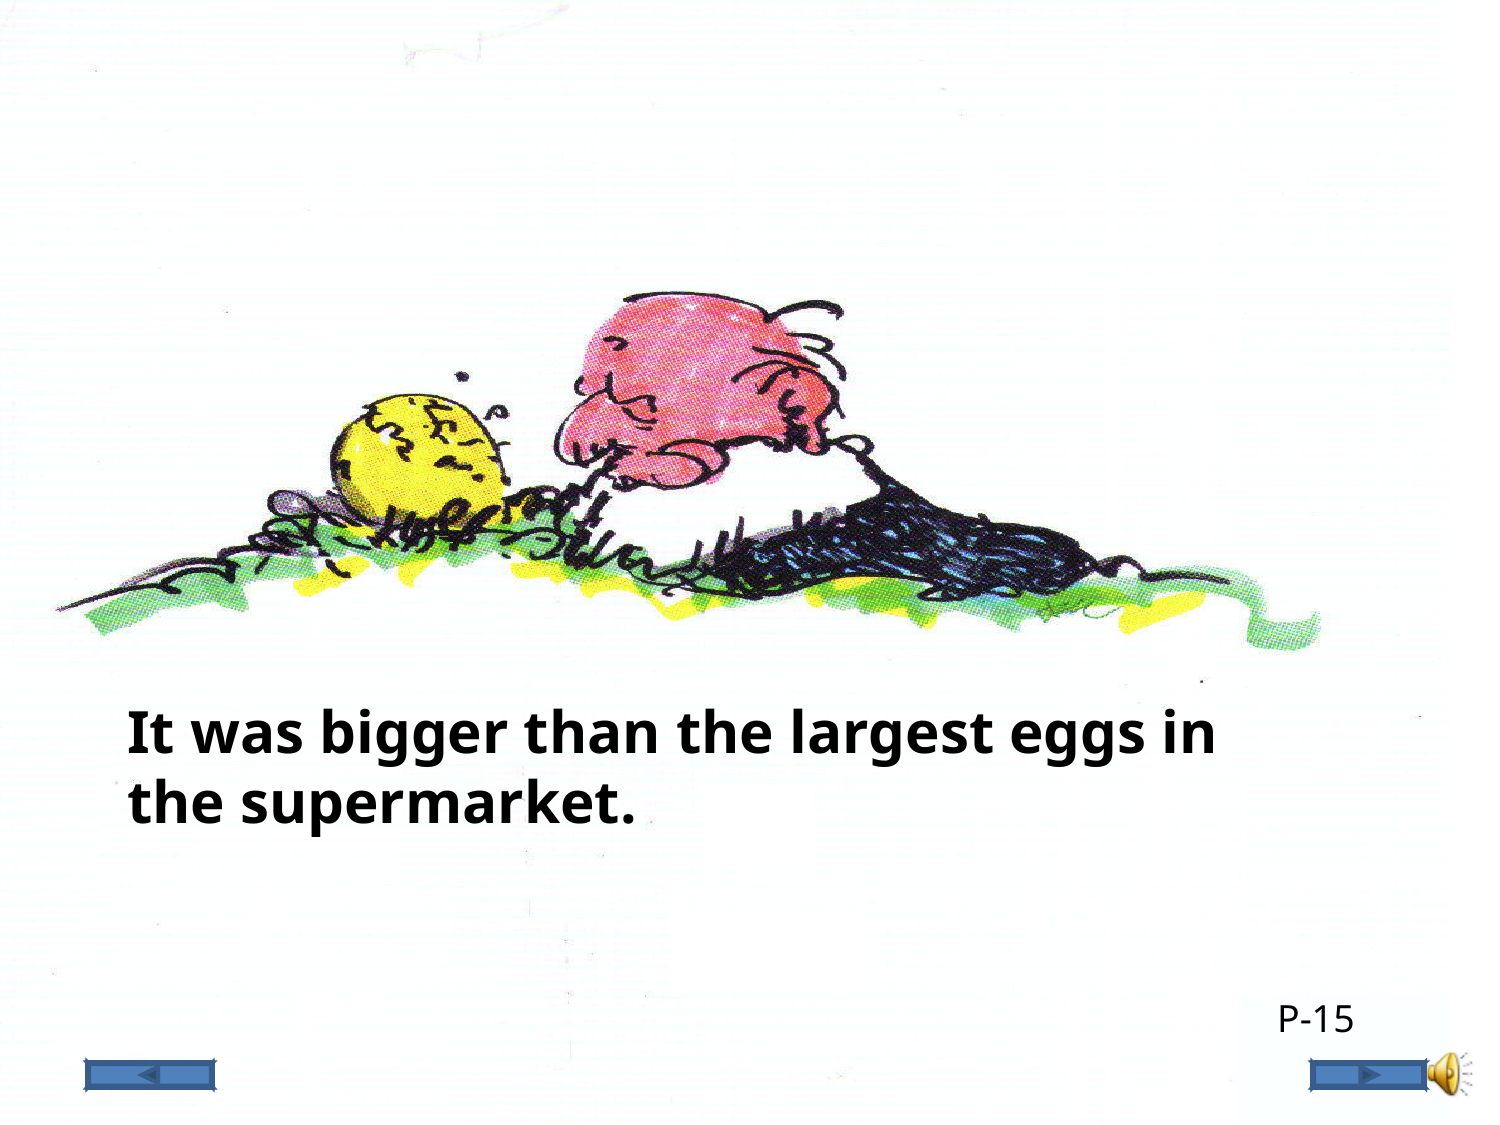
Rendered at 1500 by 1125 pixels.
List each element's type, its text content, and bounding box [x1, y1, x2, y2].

picture [0, 0, 1477, 1125]
text_box P-15 [1262, 987, 1401, 1048]
text_box It was bigger than the largest eggs in the supermarket. [112, 687, 1313, 843]
text_box [1313, 1062, 1426, 1088]
text_box [89, 1062, 213, 1088]
